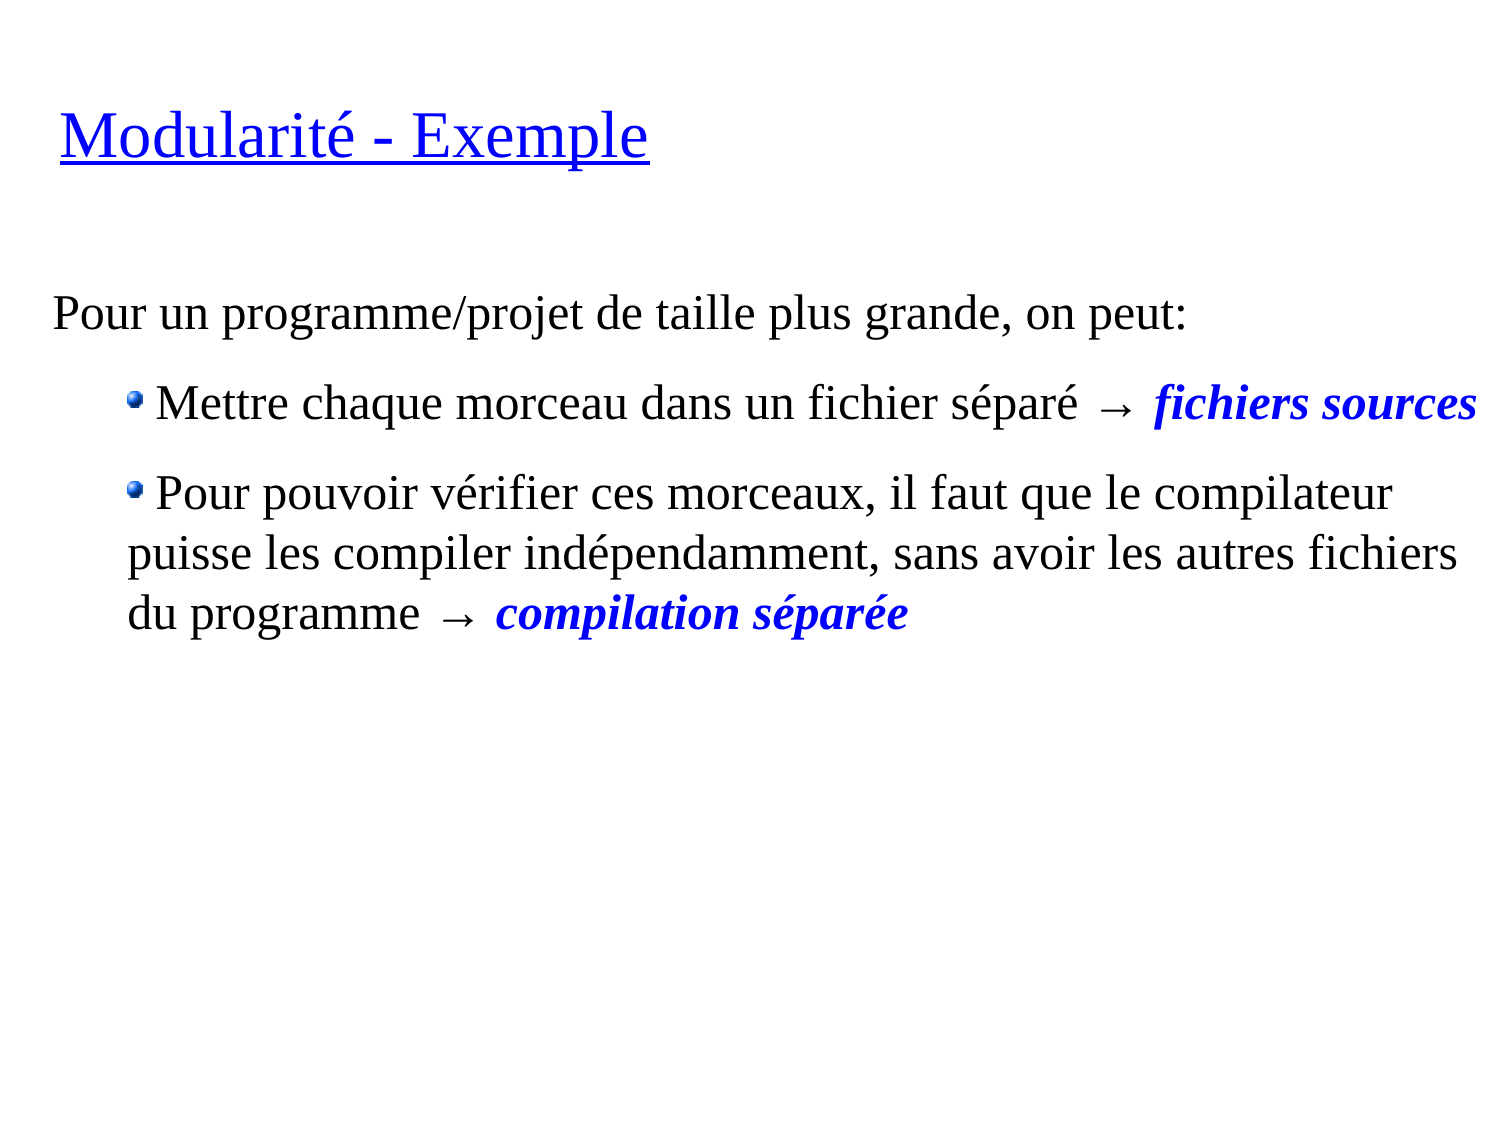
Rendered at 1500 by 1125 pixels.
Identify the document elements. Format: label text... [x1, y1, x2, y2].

text_box Pour un programme/projet de taille plus grande, on peut: Mettre chaque morceau dans un fichier séparé → fichiers sources Pour pouvoir vérifier ces morceaux, il faut que le compilateur puisse les compiler indépendamment, sans avoir les autres fichiers du programme → compilation séparée [37, 272, 1500, 648]
text_box Modularité - Exemple [45, 83, 751, 179]
